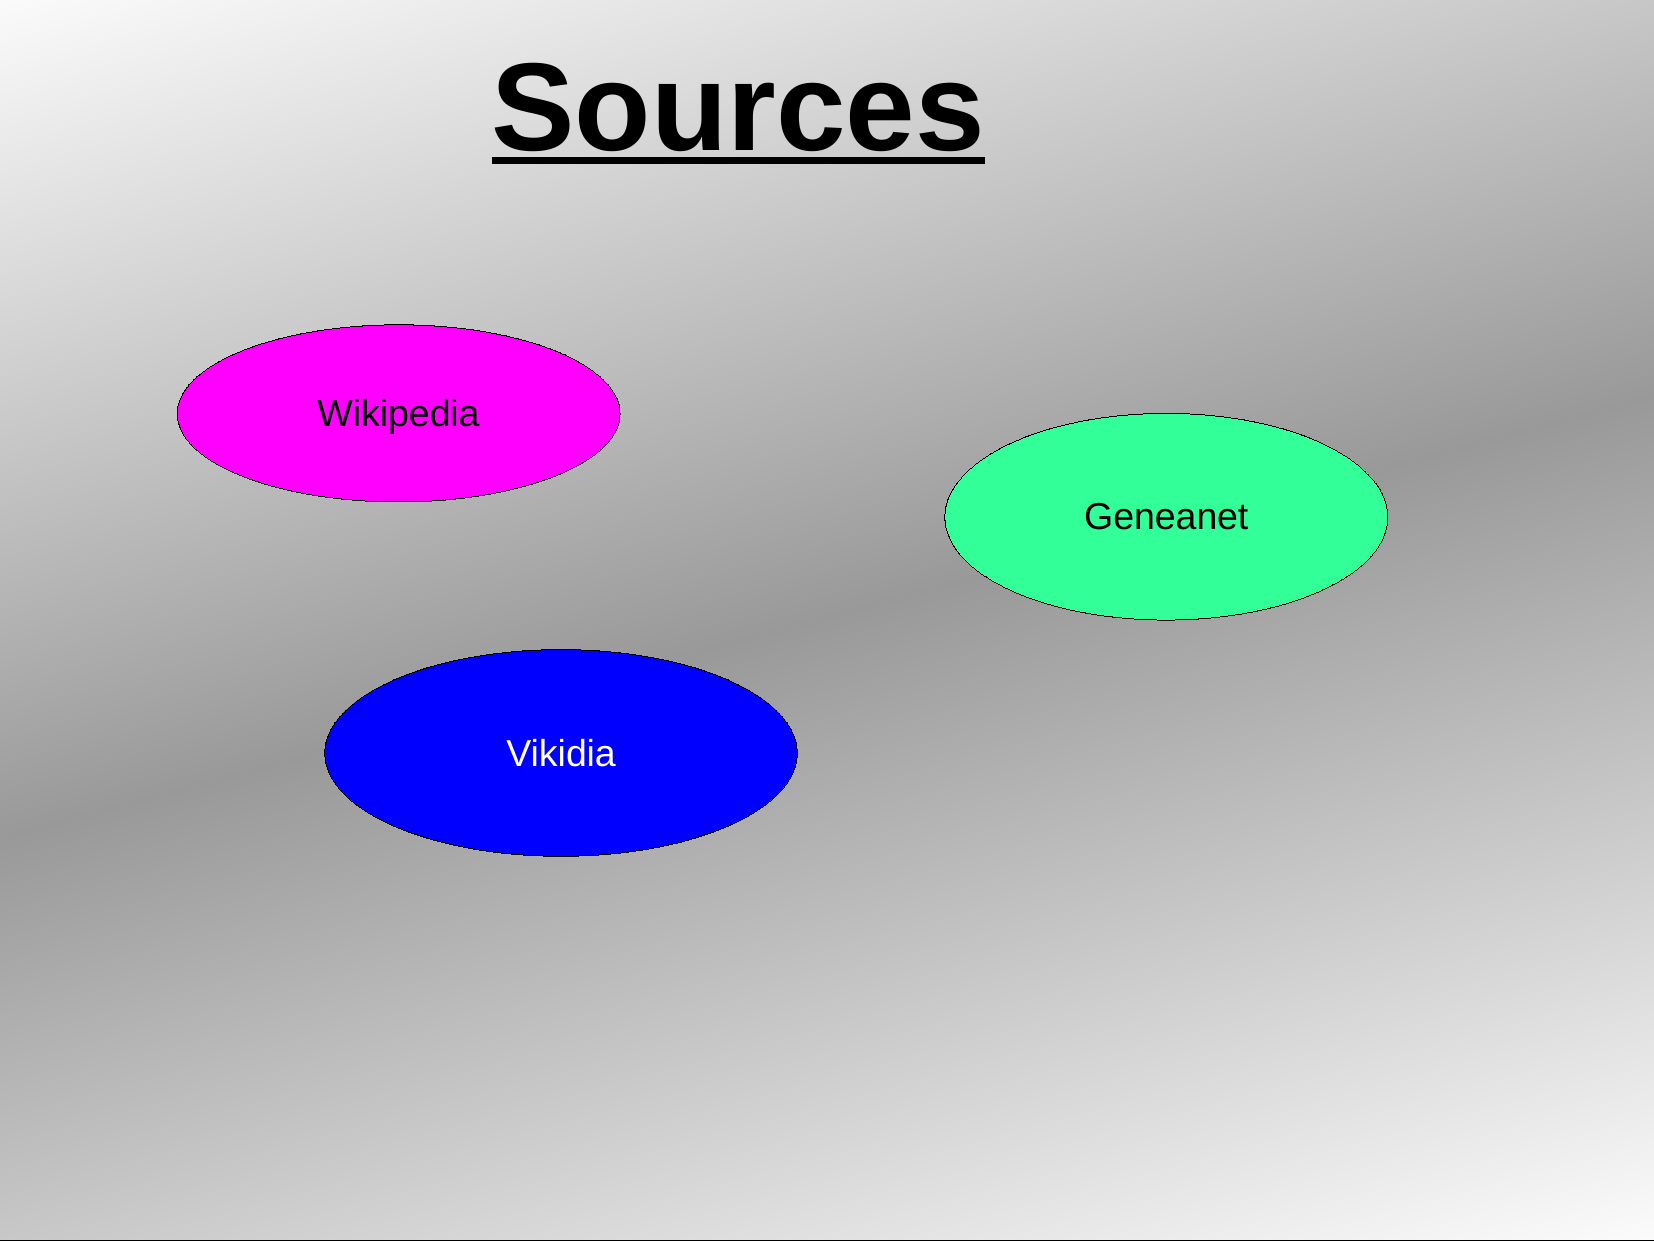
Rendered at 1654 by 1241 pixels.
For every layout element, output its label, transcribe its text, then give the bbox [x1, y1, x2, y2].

text_box Geneanet [944, 413, 1388, 621]
text_box Sources [295, 29, 1182, 185]
text_box [0, 0, 1654, 1241]
text_box Wikipedia [177, 324, 621, 502]
text_box Vikidia [324, 649, 798, 857]
